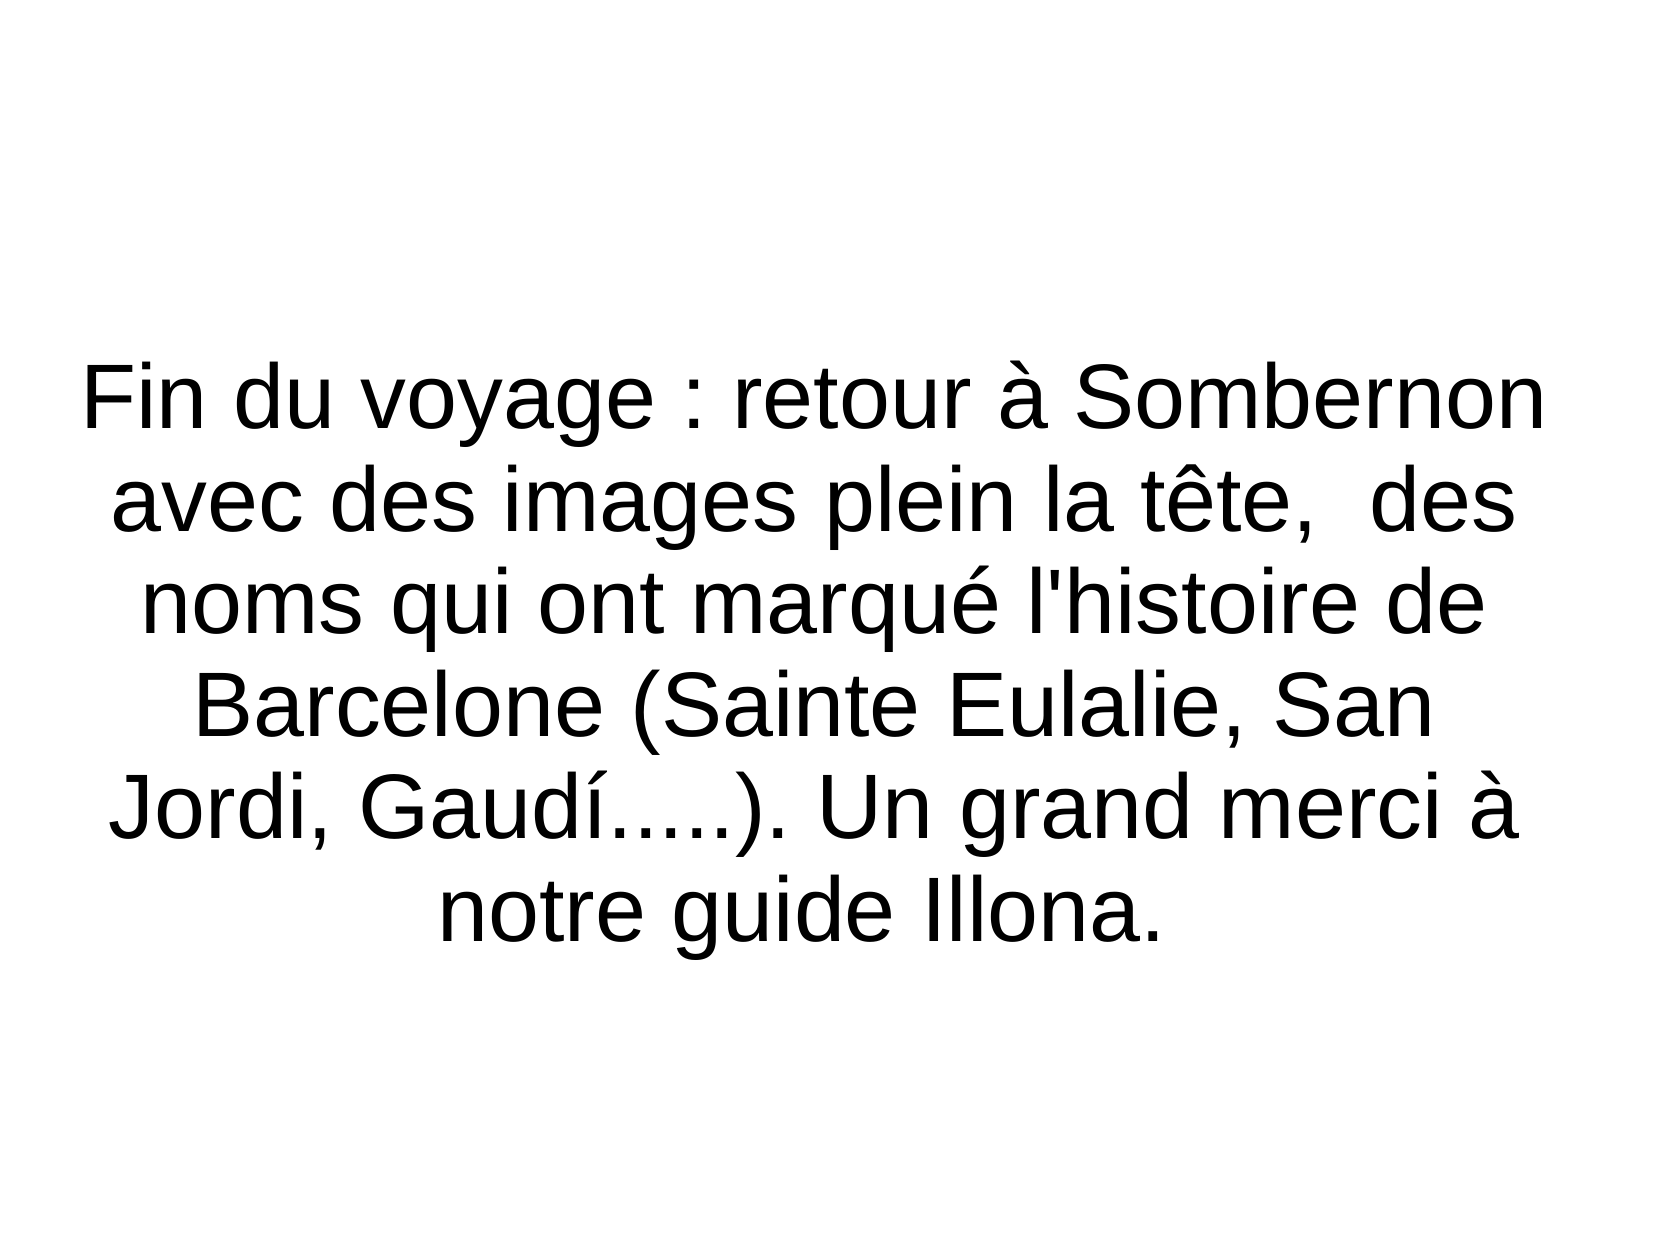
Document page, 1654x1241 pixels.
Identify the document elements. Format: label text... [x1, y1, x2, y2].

title Fin du voyage : retour à Sombernon avec des images plein la tête, des noms qui ont marqué l'histoire de Barcelone (Sainte Eulalie, San Jordi, Gaudí.....). Un grand merci à notre guide Illona. [70, 345, 1559, 961]
